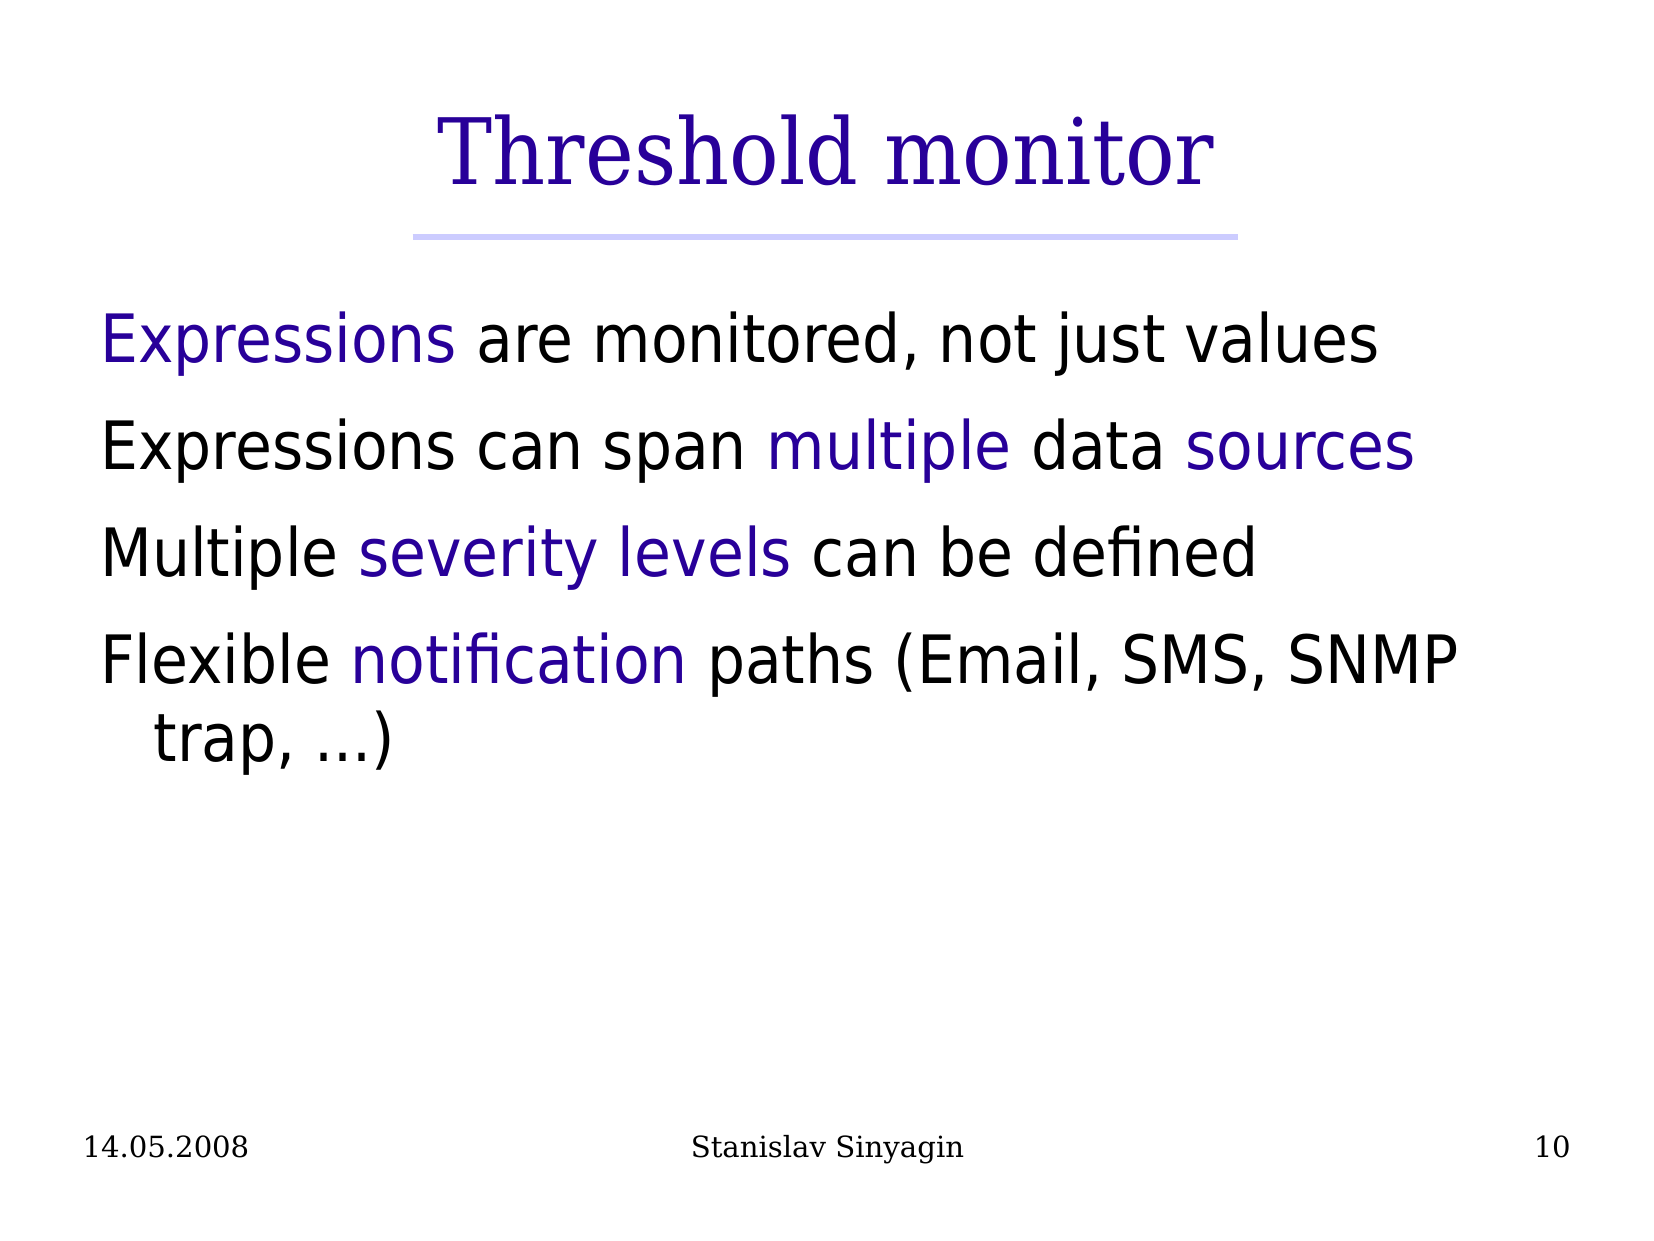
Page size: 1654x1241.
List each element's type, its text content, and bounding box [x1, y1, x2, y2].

title Threshold monitor [82, 56, 1571, 250]
list Expressions are monitored, not just values Expressions can span multiple data sources Multiple severity levels can be defined Flexible notification paths (Email, SMS, SNMP trap, ...) [82, 300, 1571, 1094]
